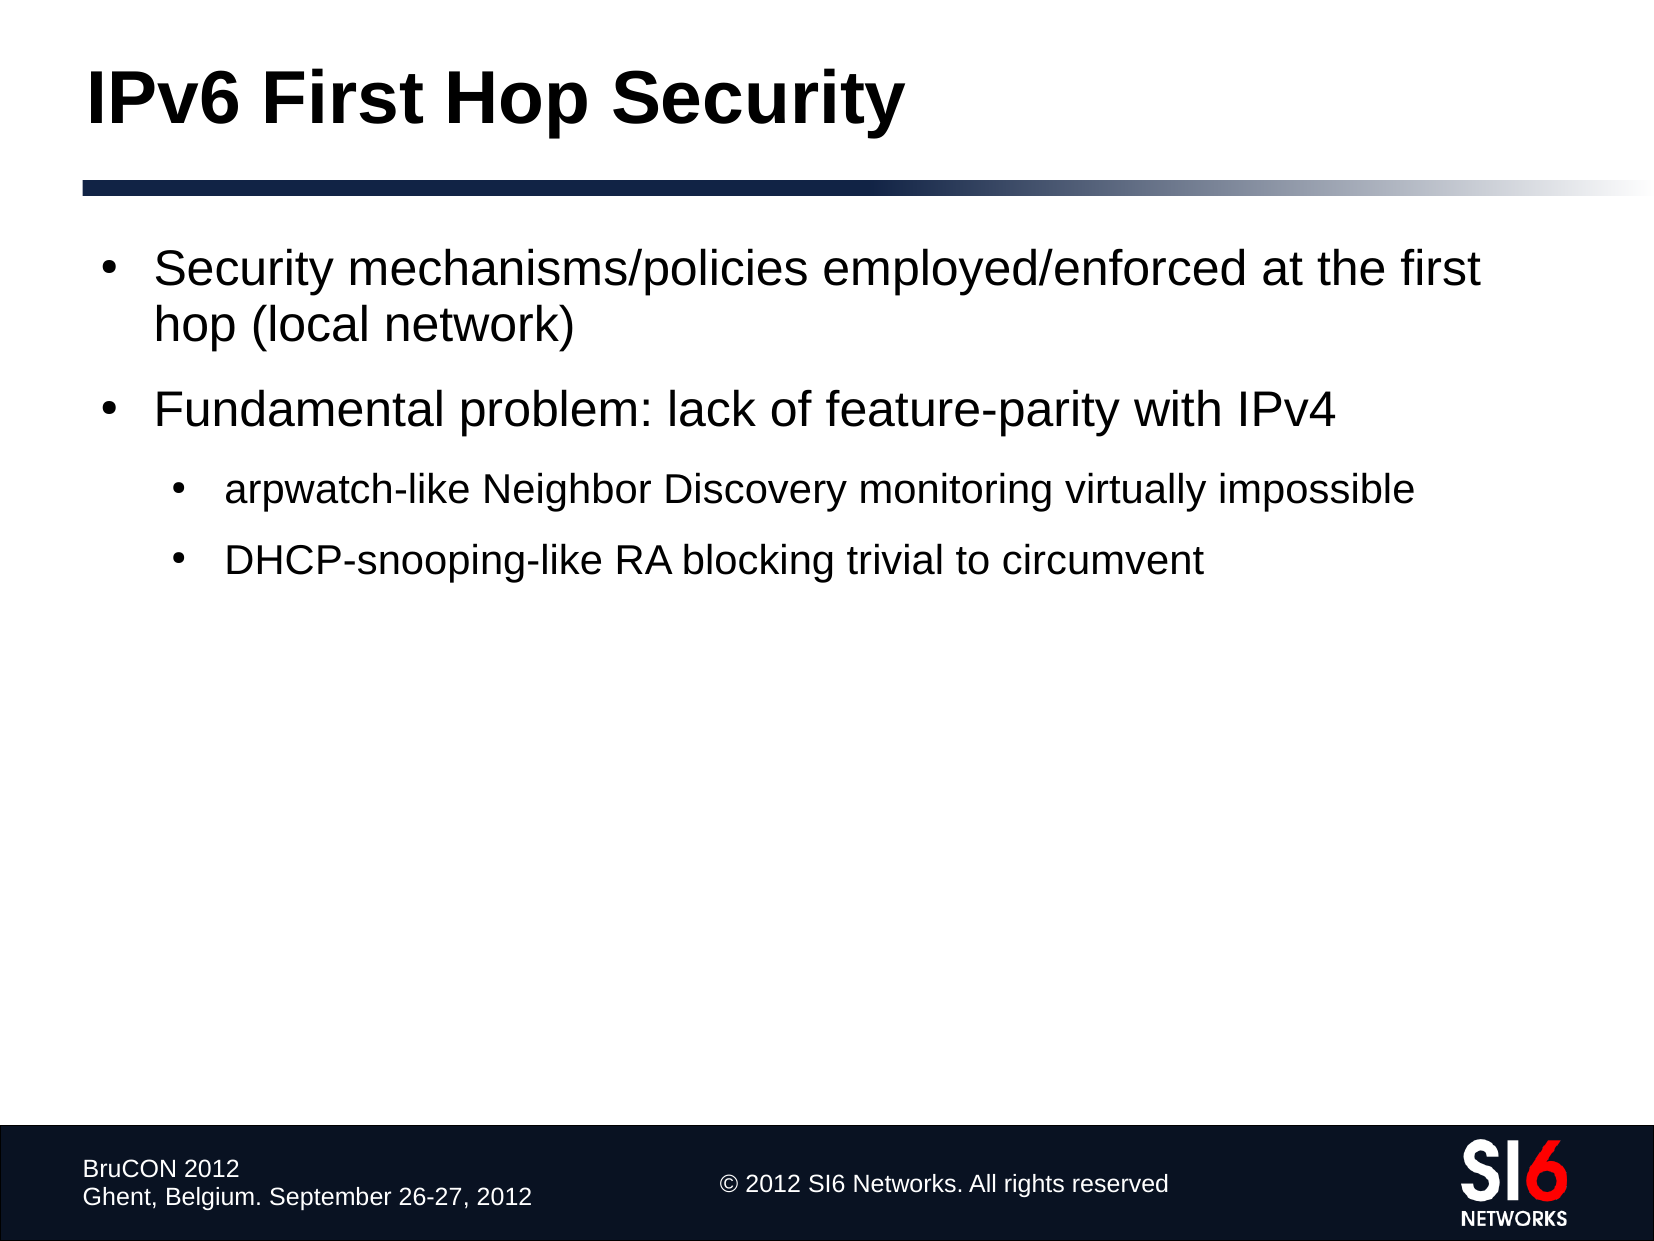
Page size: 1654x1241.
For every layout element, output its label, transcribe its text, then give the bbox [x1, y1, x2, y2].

picture [1461, 1139, 1567, 1226]
title IPv6 First Hop Security [86, 30, 1576, 166]
list Security mechanisms/policies employed/enforced at the first hop (local network) Fundamental problem: lack of feature-parity with IPv4 arpwatch-like Neighbor Discovery monitoring virtually impossible DHCP-snooping-like RA blocking trivial to circumvent [82, 240, 1571, 1059]
